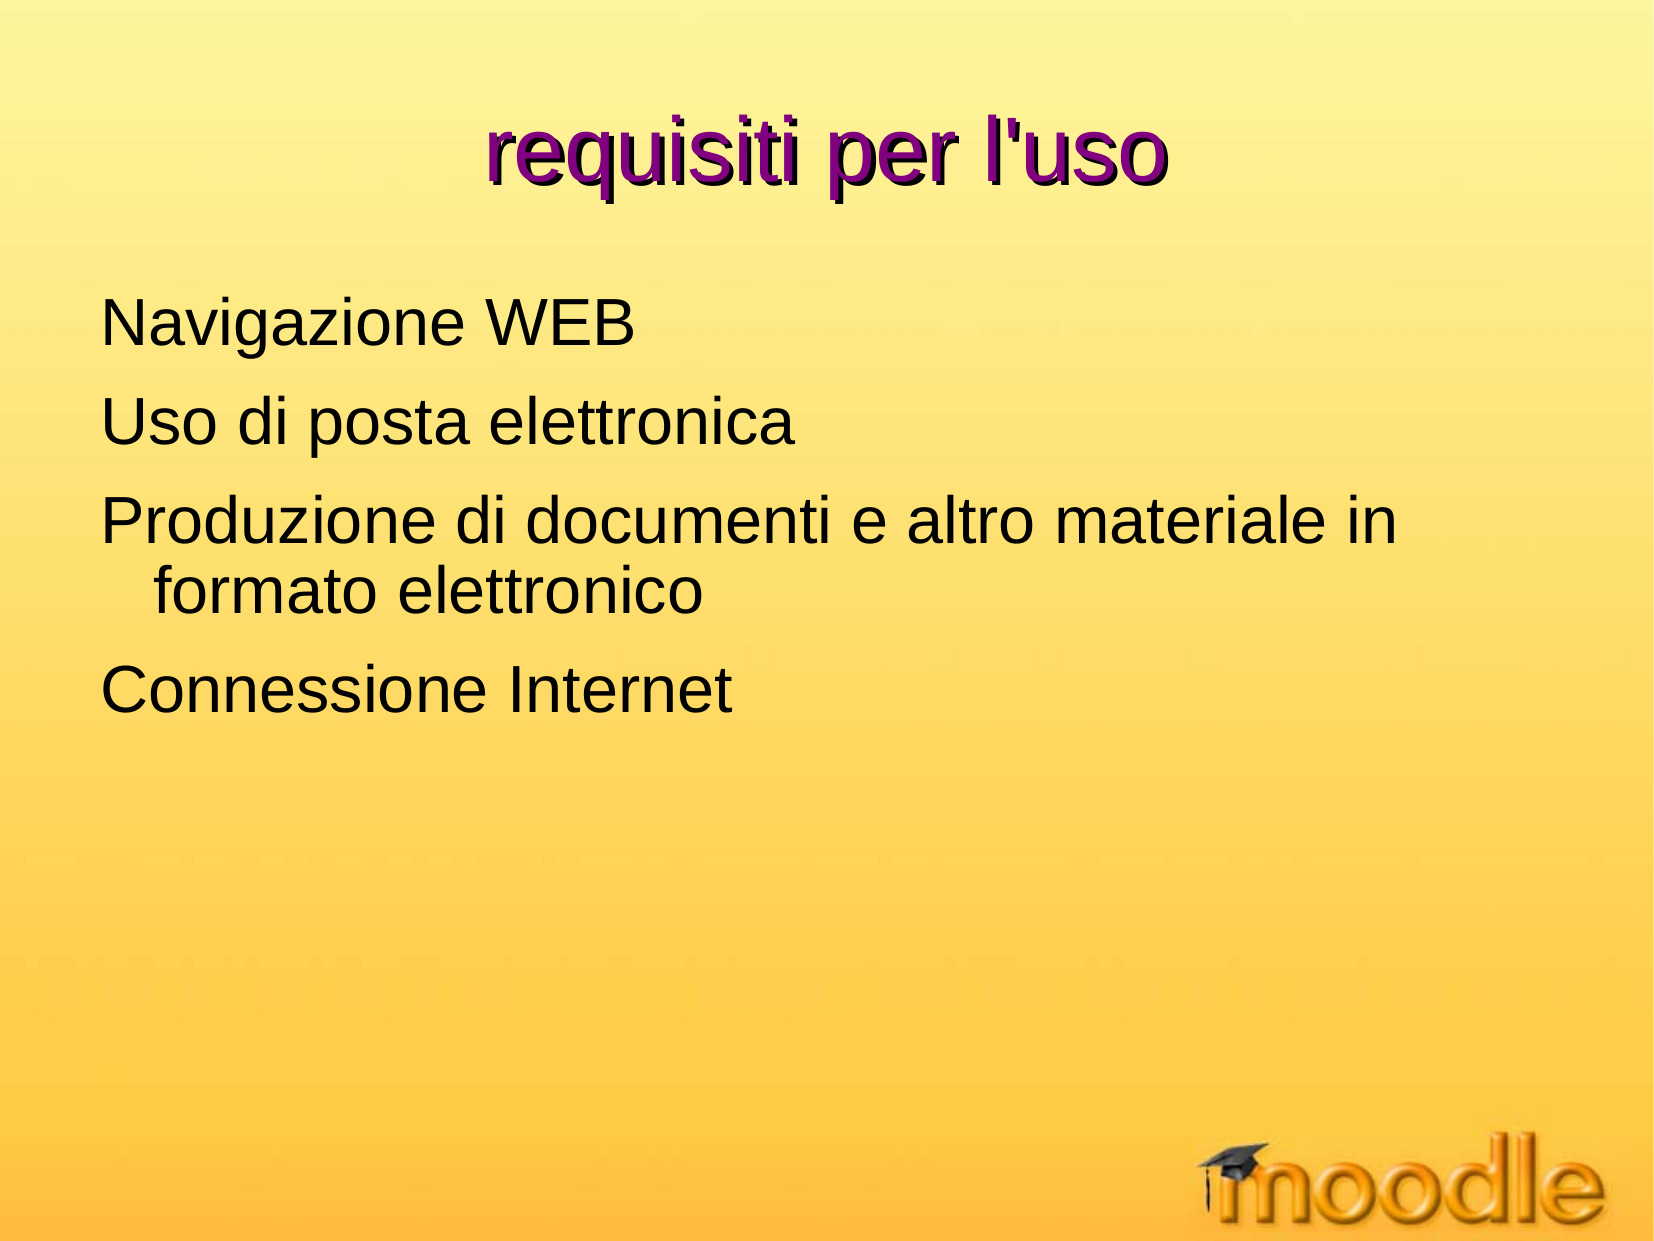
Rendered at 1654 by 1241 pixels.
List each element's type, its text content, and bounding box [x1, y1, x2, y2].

list Navigazione WEB Uso di posta elettronica Produzione di documenti e altro materiale in formato elettronico Connessione Internet [82, 290, 1571, 1109]
title requisiti per l'uso [82, 49, 1571, 257]
picture [0, 0, 1654, 1241]
